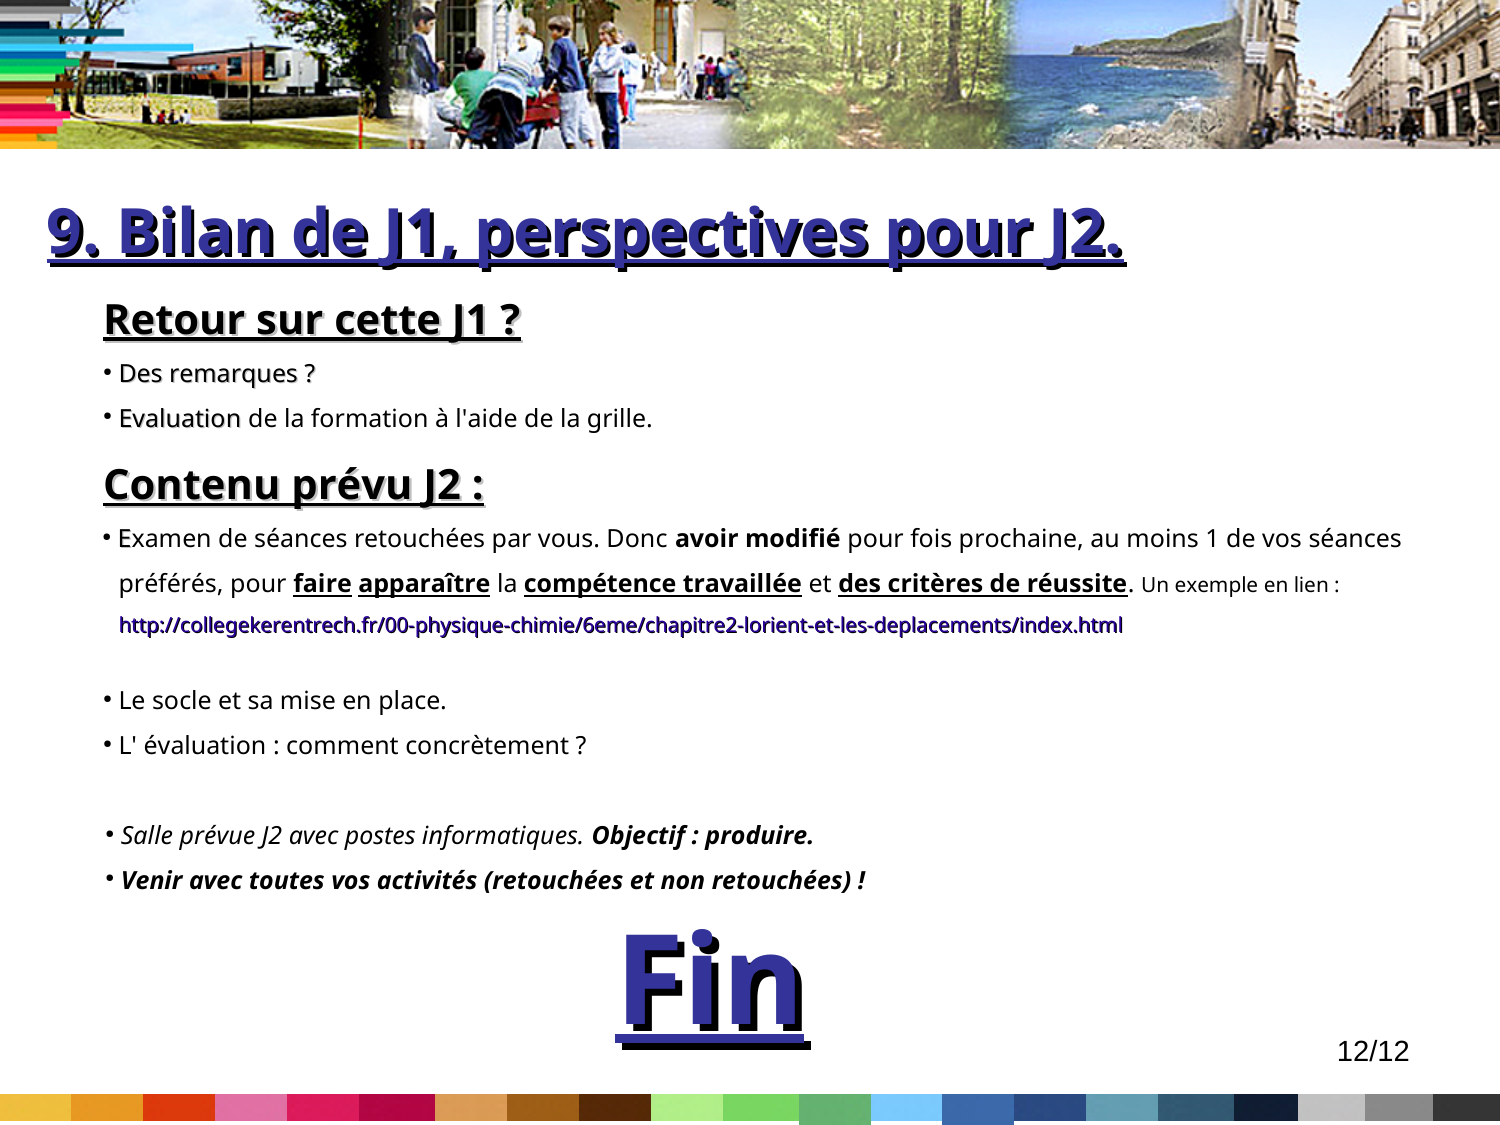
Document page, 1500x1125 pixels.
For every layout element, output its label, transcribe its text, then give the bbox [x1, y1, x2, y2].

text_box Contenu prévu J2 : Examen de séances retouchées par vous. Donc avoir modifié pour fois prochaine, au moins 1 de vos séances préférés, pour faire apparaître la compétence travaillée et des critères de réussite. Un exemple en lien :http://collegekerentrech.fr/00-physique-chimie/6eme/chapitre2-lorient-et-les-deplacements/index.html Le socle et sa mise en place. L' évaluation : comment concrètement ? Salle prévue J2 avec postes informatiques. Objectif : produire. Venir avec toutes vos activités (retouchées et non retouchées) ! [38, 425, 1453, 1036]
text_box Retour sur cette J1 ? Des remarques ? Evaluation de la formation à l'aide de la grille. [38, 259, 1453, 425]
picture [0, 1094, 1500, 1125]
text_box Fin [600, 1036, 820, 1058]
picture [0, 0, 1500, 149]
text_box <numéro>/12 [1074, 1036, 1426, 1103]
text_box 9. Bilan de J1, perspectives pour J2. [0, 183, 1500, 275]
